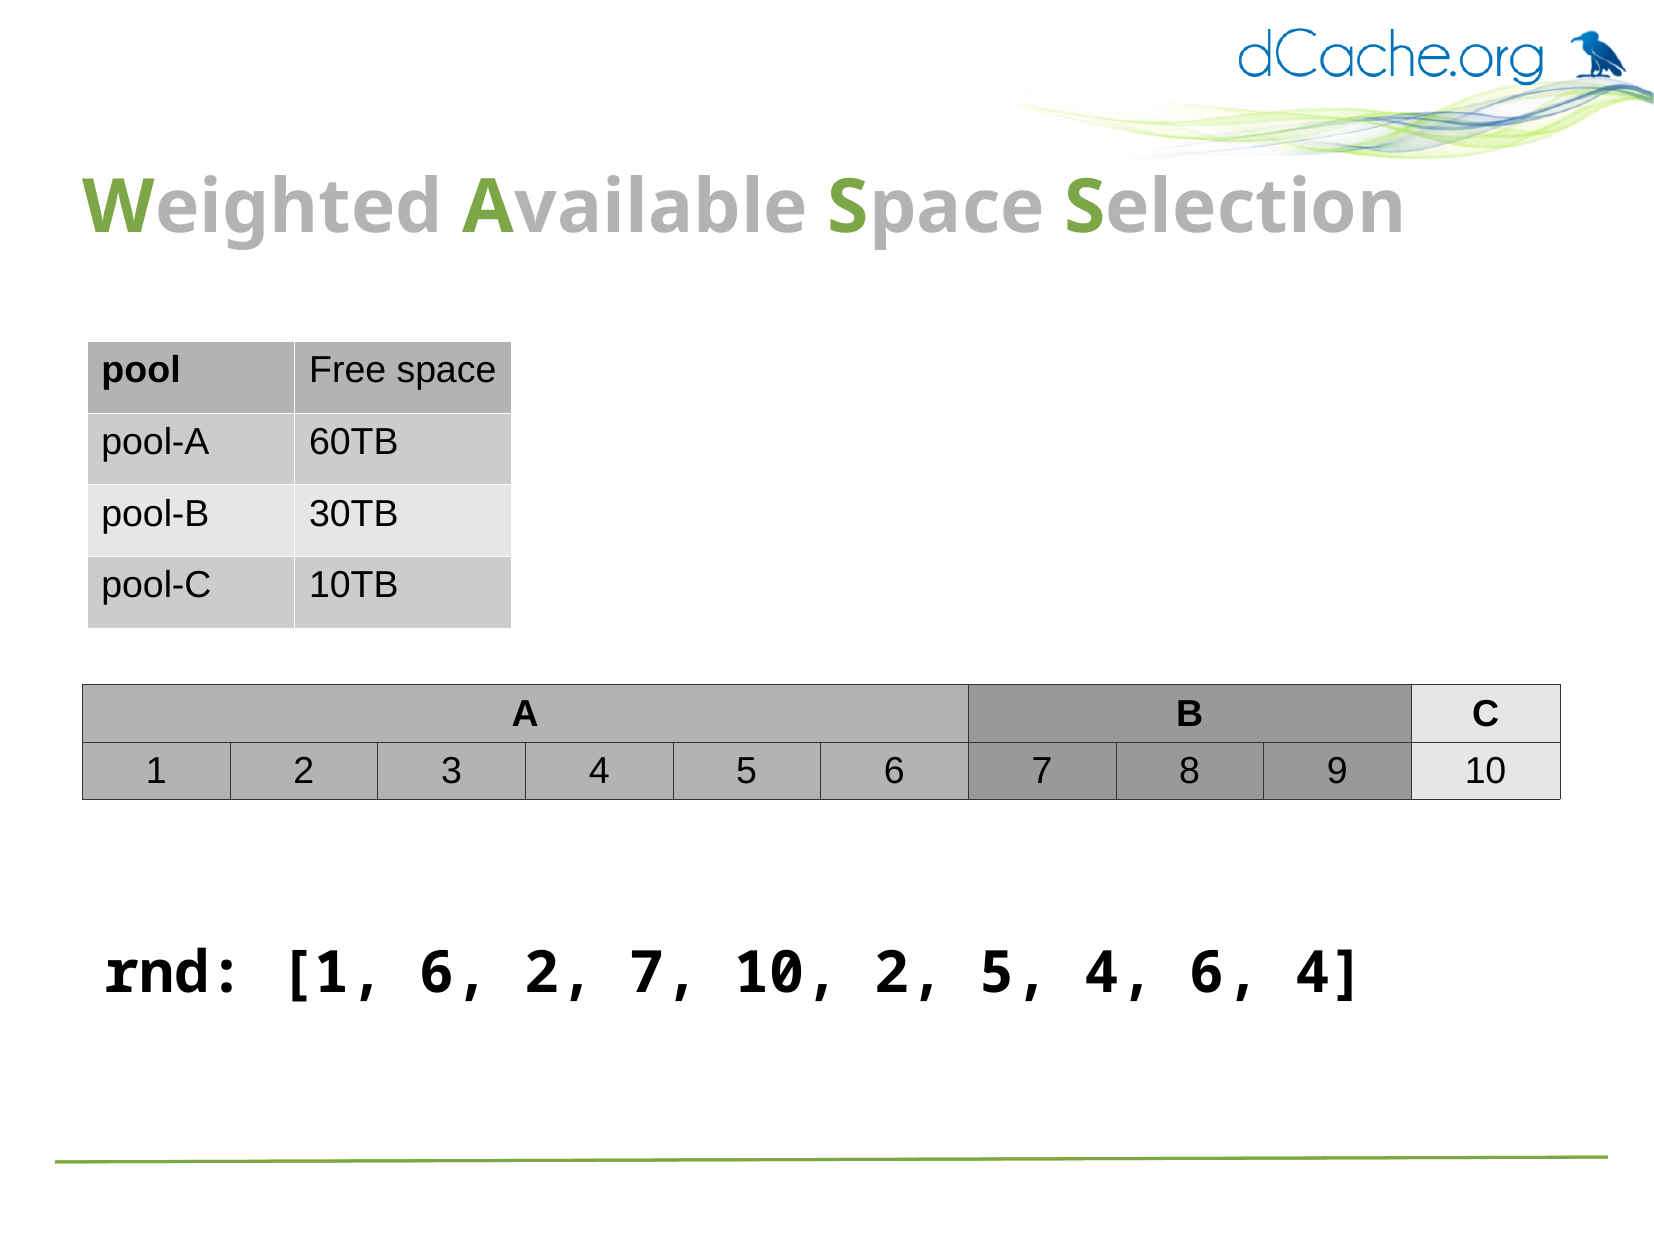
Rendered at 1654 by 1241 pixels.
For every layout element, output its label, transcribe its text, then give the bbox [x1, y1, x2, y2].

table_cell pool-A [88, 414, 294, 484]
table_cell 8 [1117, 743, 1263, 799]
table_header Free space [295, 342, 511, 413]
table_cell 3 [378, 743, 525, 799]
table_header pool [88, 342, 294, 413]
table_header A [83, 685, 968, 742]
table_cell 5 [674, 743, 820, 799]
table_cell 7 [969, 743, 1116, 799]
table_header B [969, 685, 1411, 742]
text_box rnd: [1, 6, 2, 7, 10, 2, 5, 4, 6, 4] [90, 922, 1470, 1006]
table_cell pool-C [88, 557, 294, 628]
table_header C [1412, 685, 1560, 742]
table_cell 30TB [295, 485, 511, 556]
picture [956, 16, 1654, 169]
table_cell 6 [821, 743, 968, 799]
table_cell 2 [231, 743, 377, 799]
table_cell 10TB [295, 557, 511, 628]
table_cell 60TB [295, 414, 511, 484]
table_cell 1 [83, 743, 230, 799]
table_cell pool-B [88, 485, 294, 556]
title Weighted Available Space Selection [82, 155, 1605, 252]
table_cell 4 [526, 743, 673, 799]
table_cell 10 [1412, 743, 1560, 799]
table_cell 9 [1264, 743, 1411, 799]
